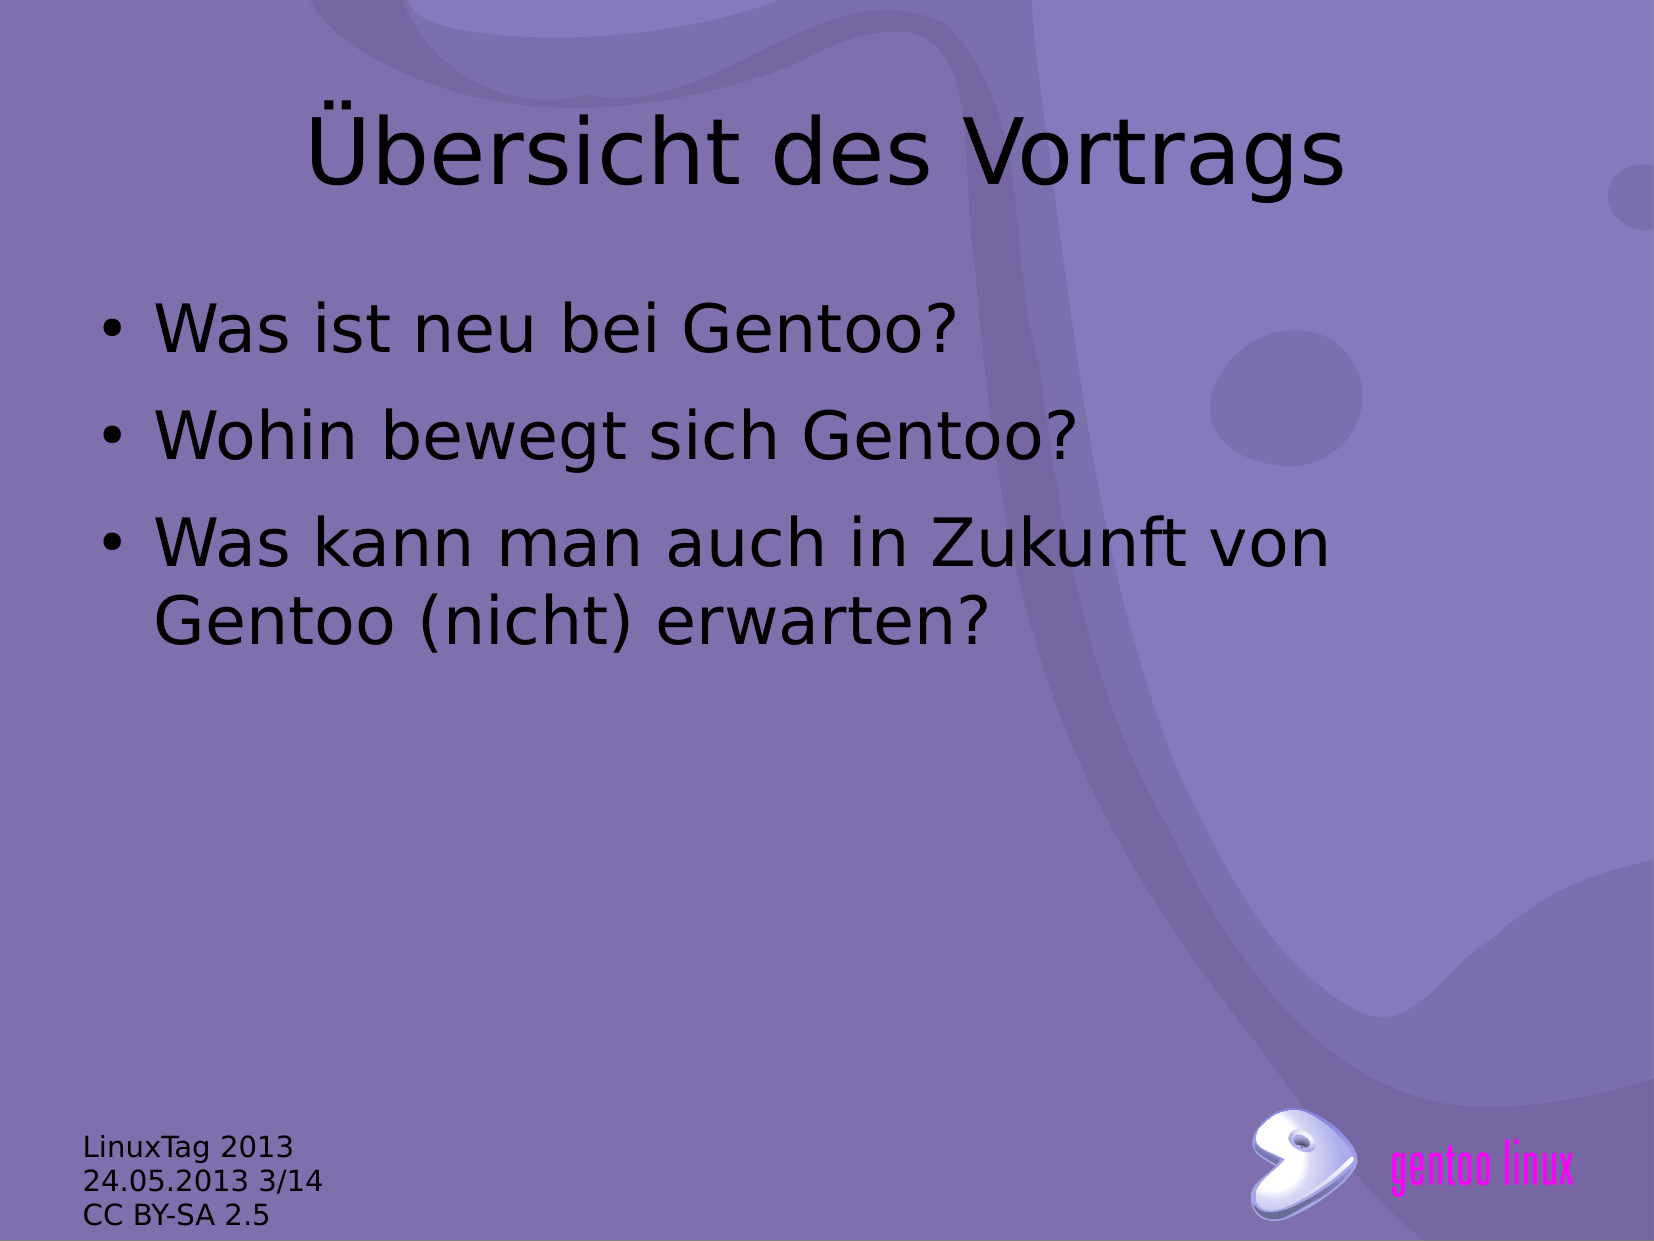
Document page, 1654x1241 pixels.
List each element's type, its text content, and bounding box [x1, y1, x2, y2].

list Was ist neu bei Gentoo? Wohin bewegt sich Gentoo? Was kann man auch in Zukunft von Gentoo (nicht) erwarten? [82, 290, 1571, 1109]
title Übersicht des Vortrags [82, 49, 1571, 257]
